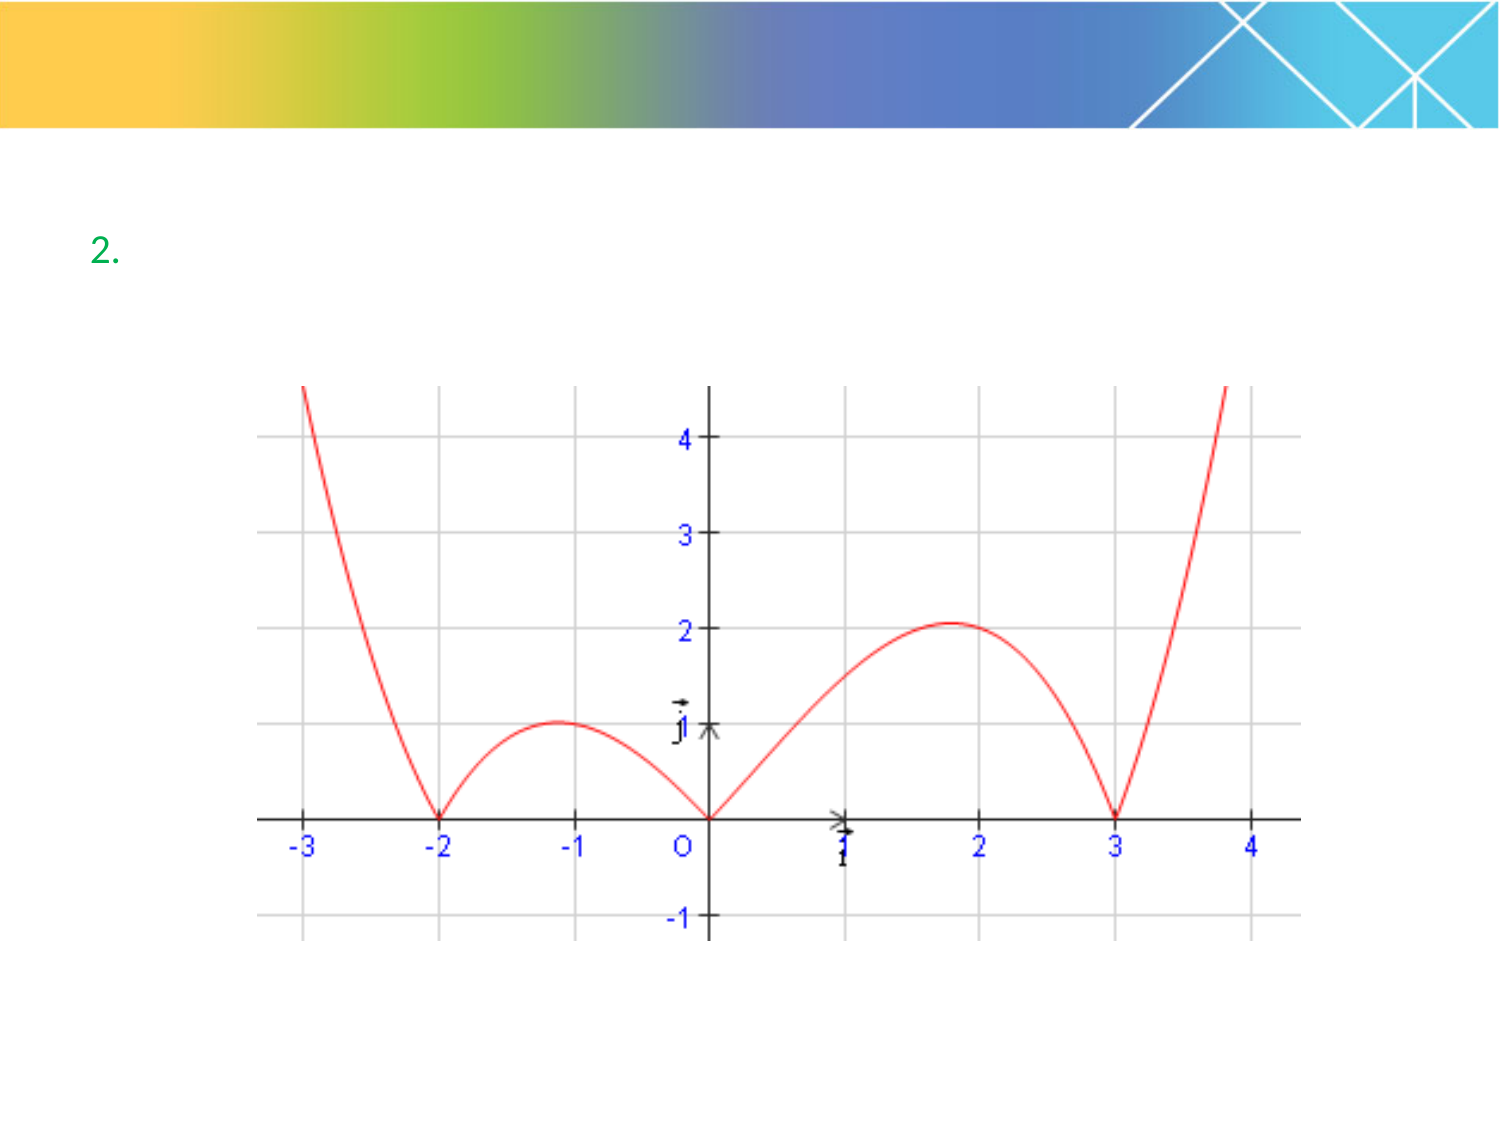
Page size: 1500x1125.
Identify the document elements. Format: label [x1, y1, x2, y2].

picture [0, 0, 1500, 130]
title [75, 164, 1425, 305]
picture [257, 386, 1301, 941]
